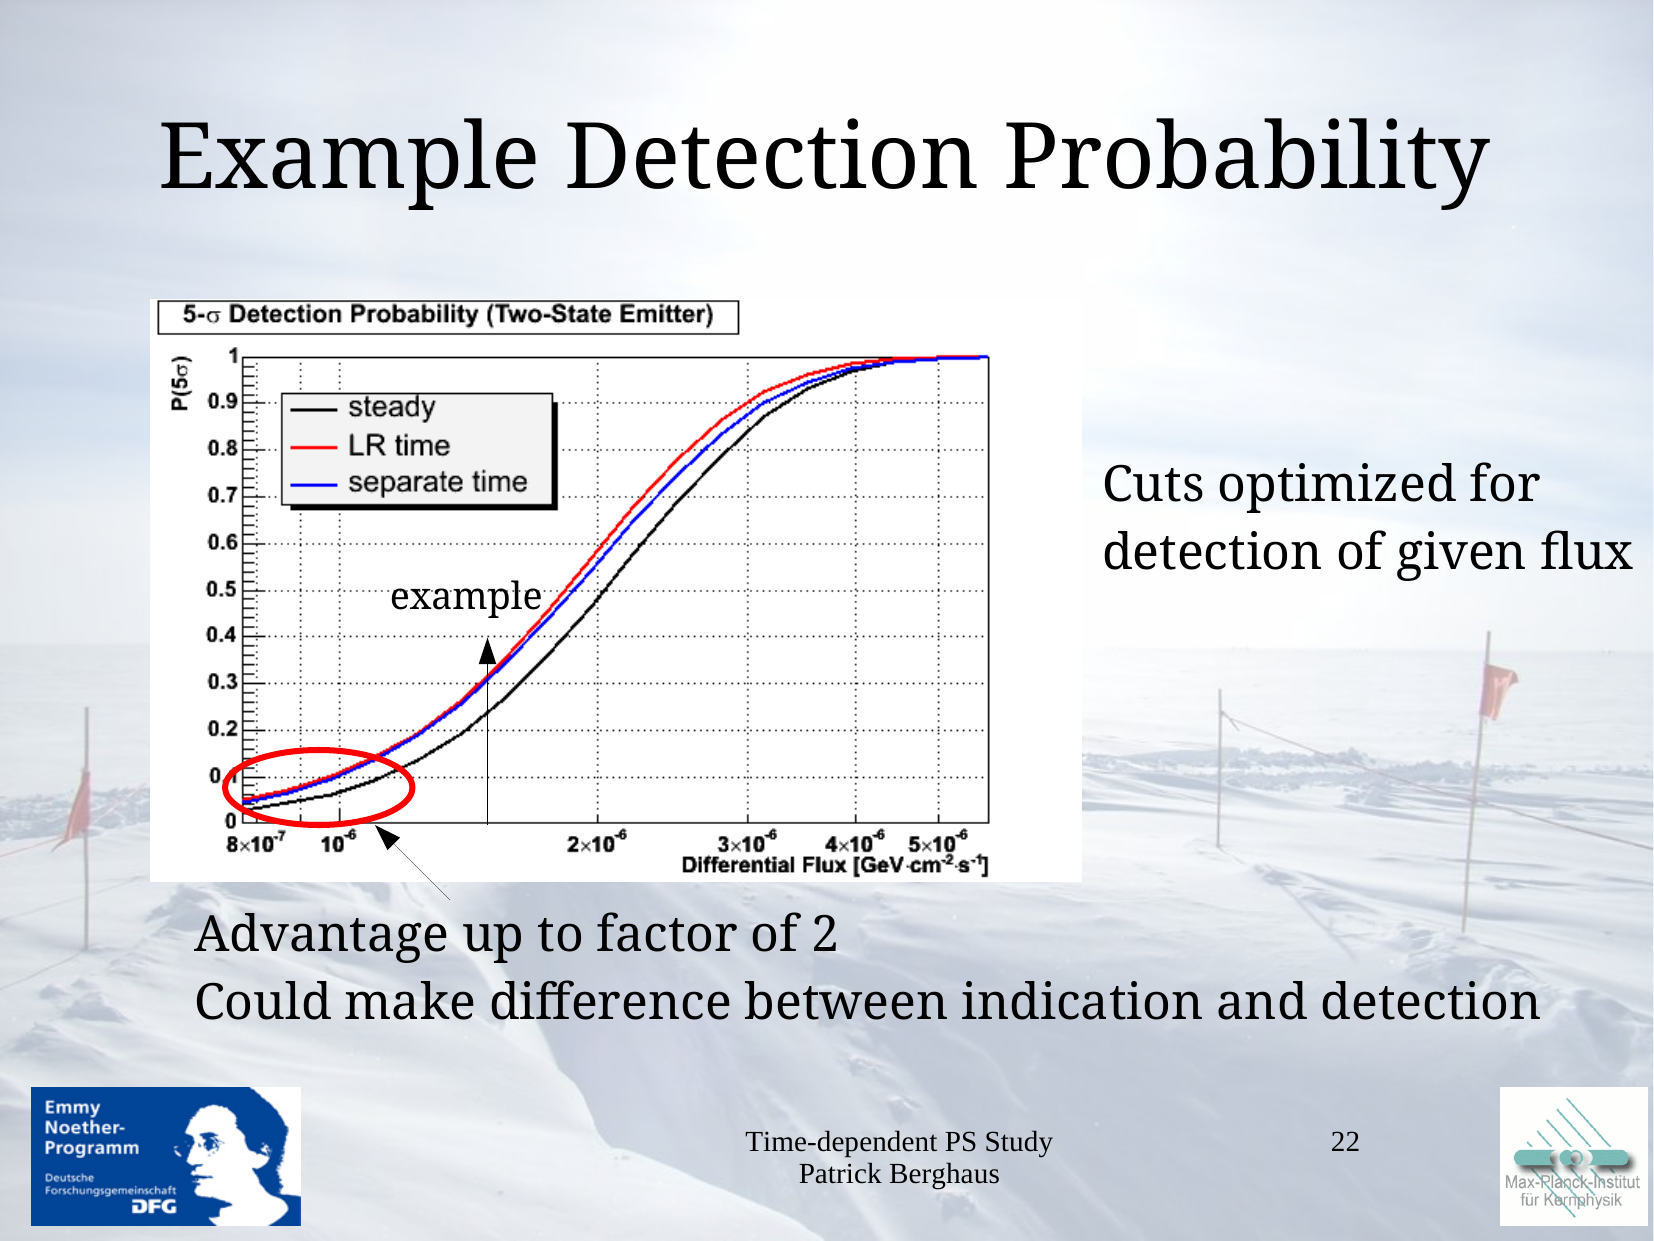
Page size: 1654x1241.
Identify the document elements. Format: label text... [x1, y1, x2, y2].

text_box example [375, 562, 546, 632]
text_box Advantage up to factor of 2 Could make difference between indication and detection [179, 890, 1463, 1051]
picture [31, 1087, 301, 1226]
picture [1500, 1087, 1648, 1226]
picture [150, 299, 1082, 882]
text_box Cuts optimized for detection of given flux [1087, 440, 1614, 601]
title Example Detection Probability [75, 49, 1576, 257]
